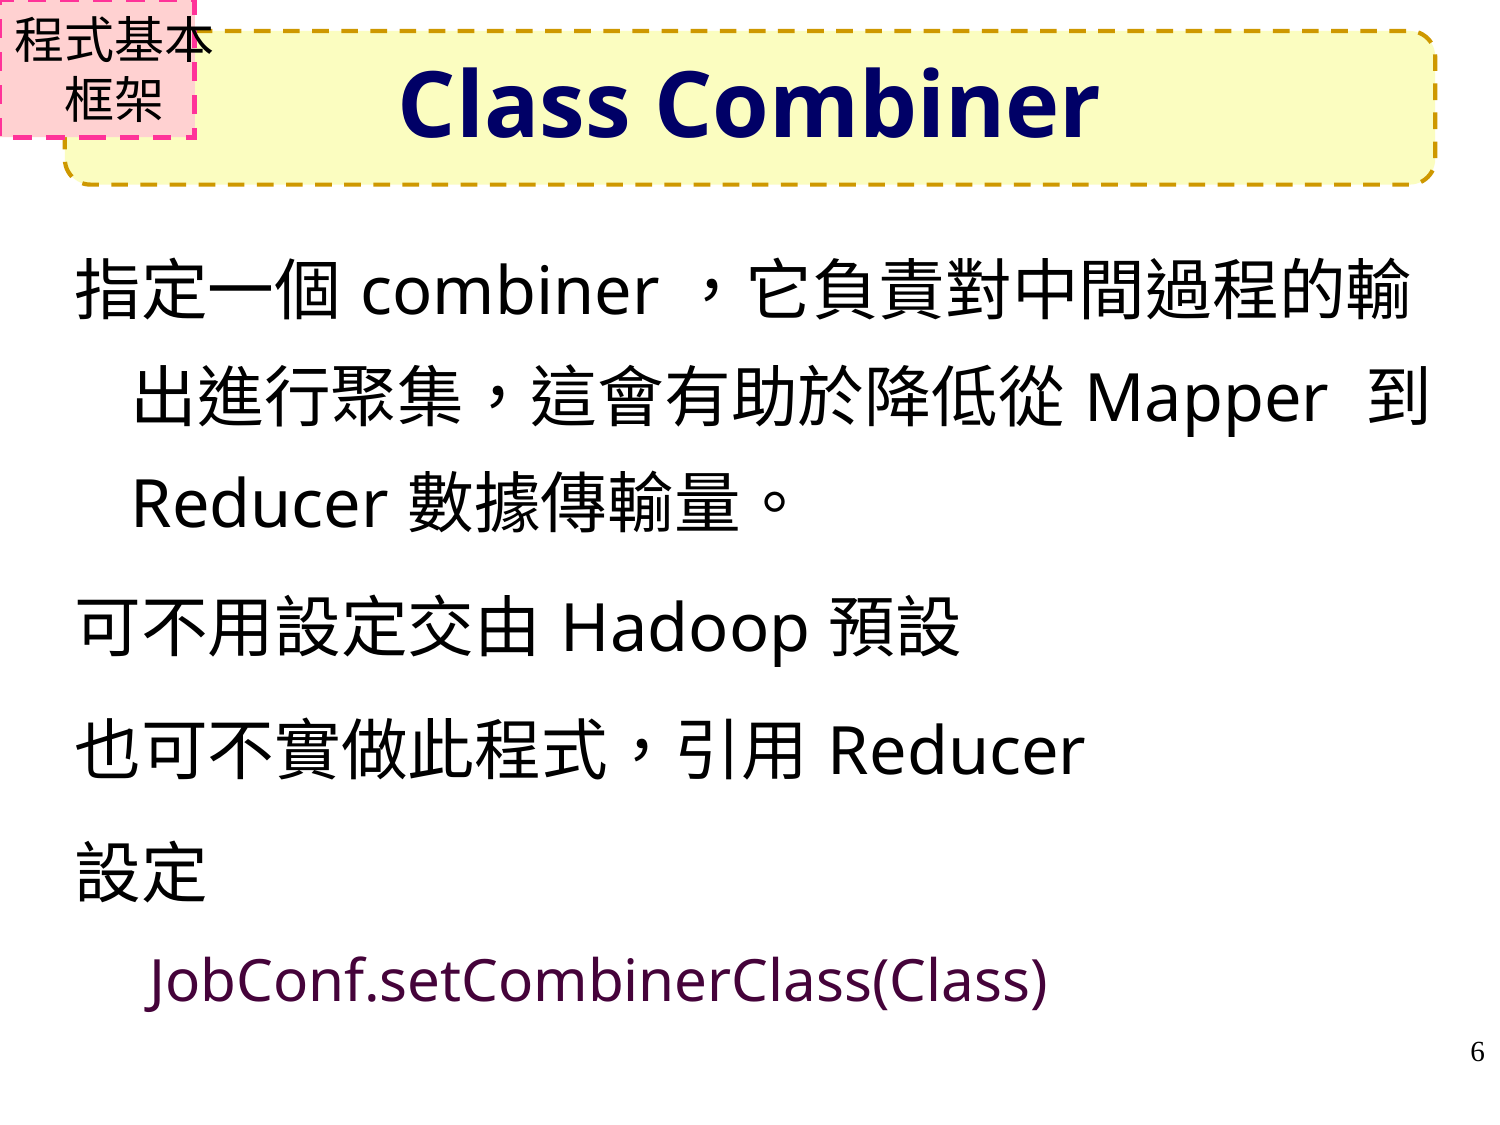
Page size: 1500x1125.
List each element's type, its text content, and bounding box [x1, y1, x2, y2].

text_box 程式基本 框架 [0, 0, 195, 138]
list 指定一個combiner，它負責對中間過程的輸出進行聚集，這會有助於降低從Mapper 到Reducer數據傳輸量。 可不用設定交由Hadoop預設 也可不實做此程式，引用Reducer 設定 JobConf.setCombinerClass(Class) [59, 219, 1447, 1000]
text_box <編號> [1324, 1025, 1500, 1101]
title Class Combiner [112, 30, 1388, 173]
